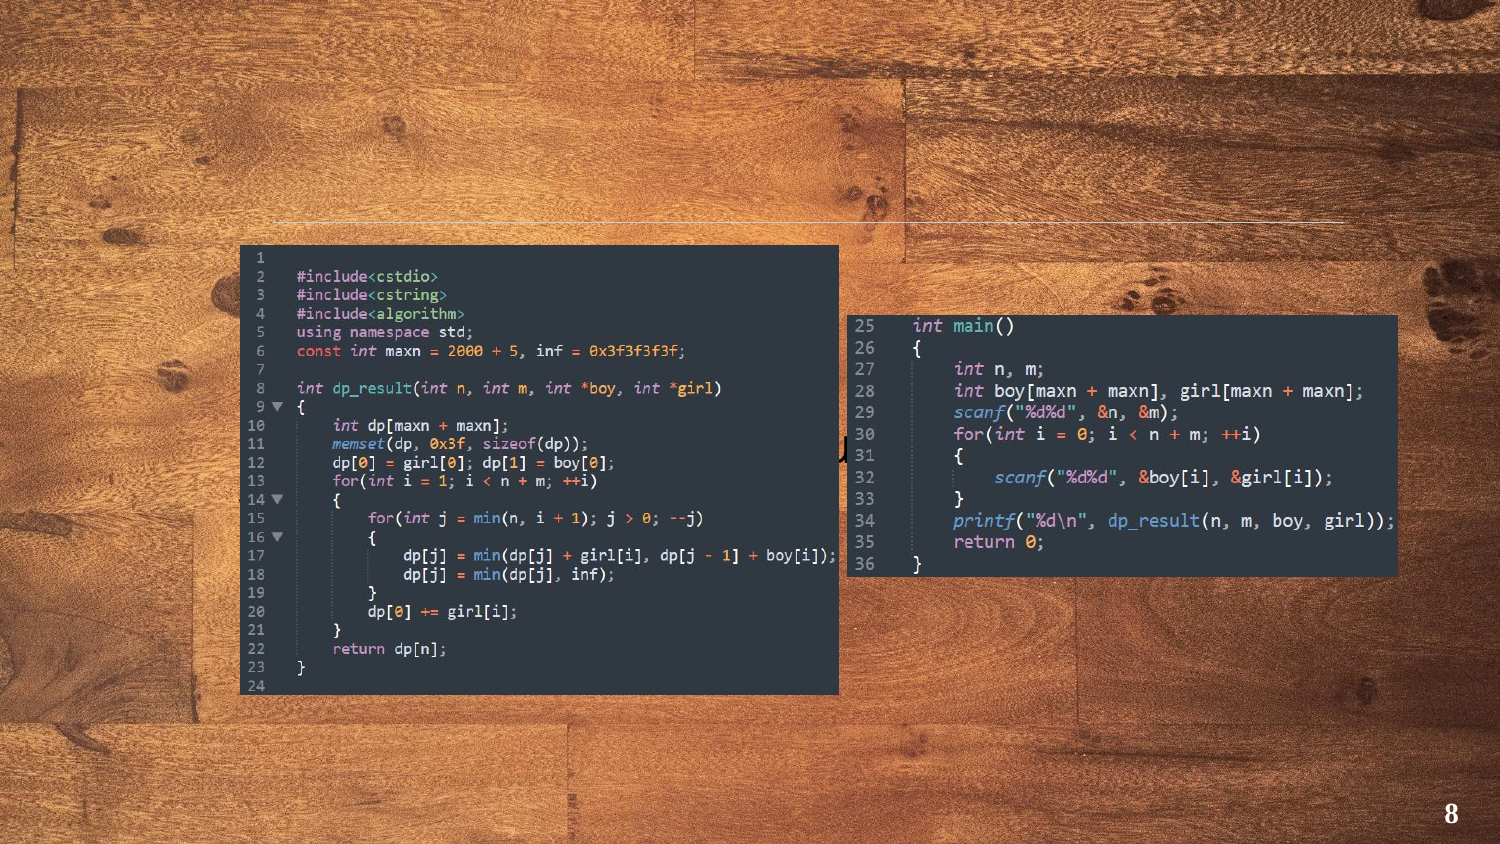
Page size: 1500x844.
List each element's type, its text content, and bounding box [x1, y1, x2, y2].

slide_number 8 [1429, 779, 1500, 844]
title 範例程式（動態規劃） [255, 117, 1341, 233]
picture [240, 245, 839, 695]
picture [847, 315, 1398, 577]
